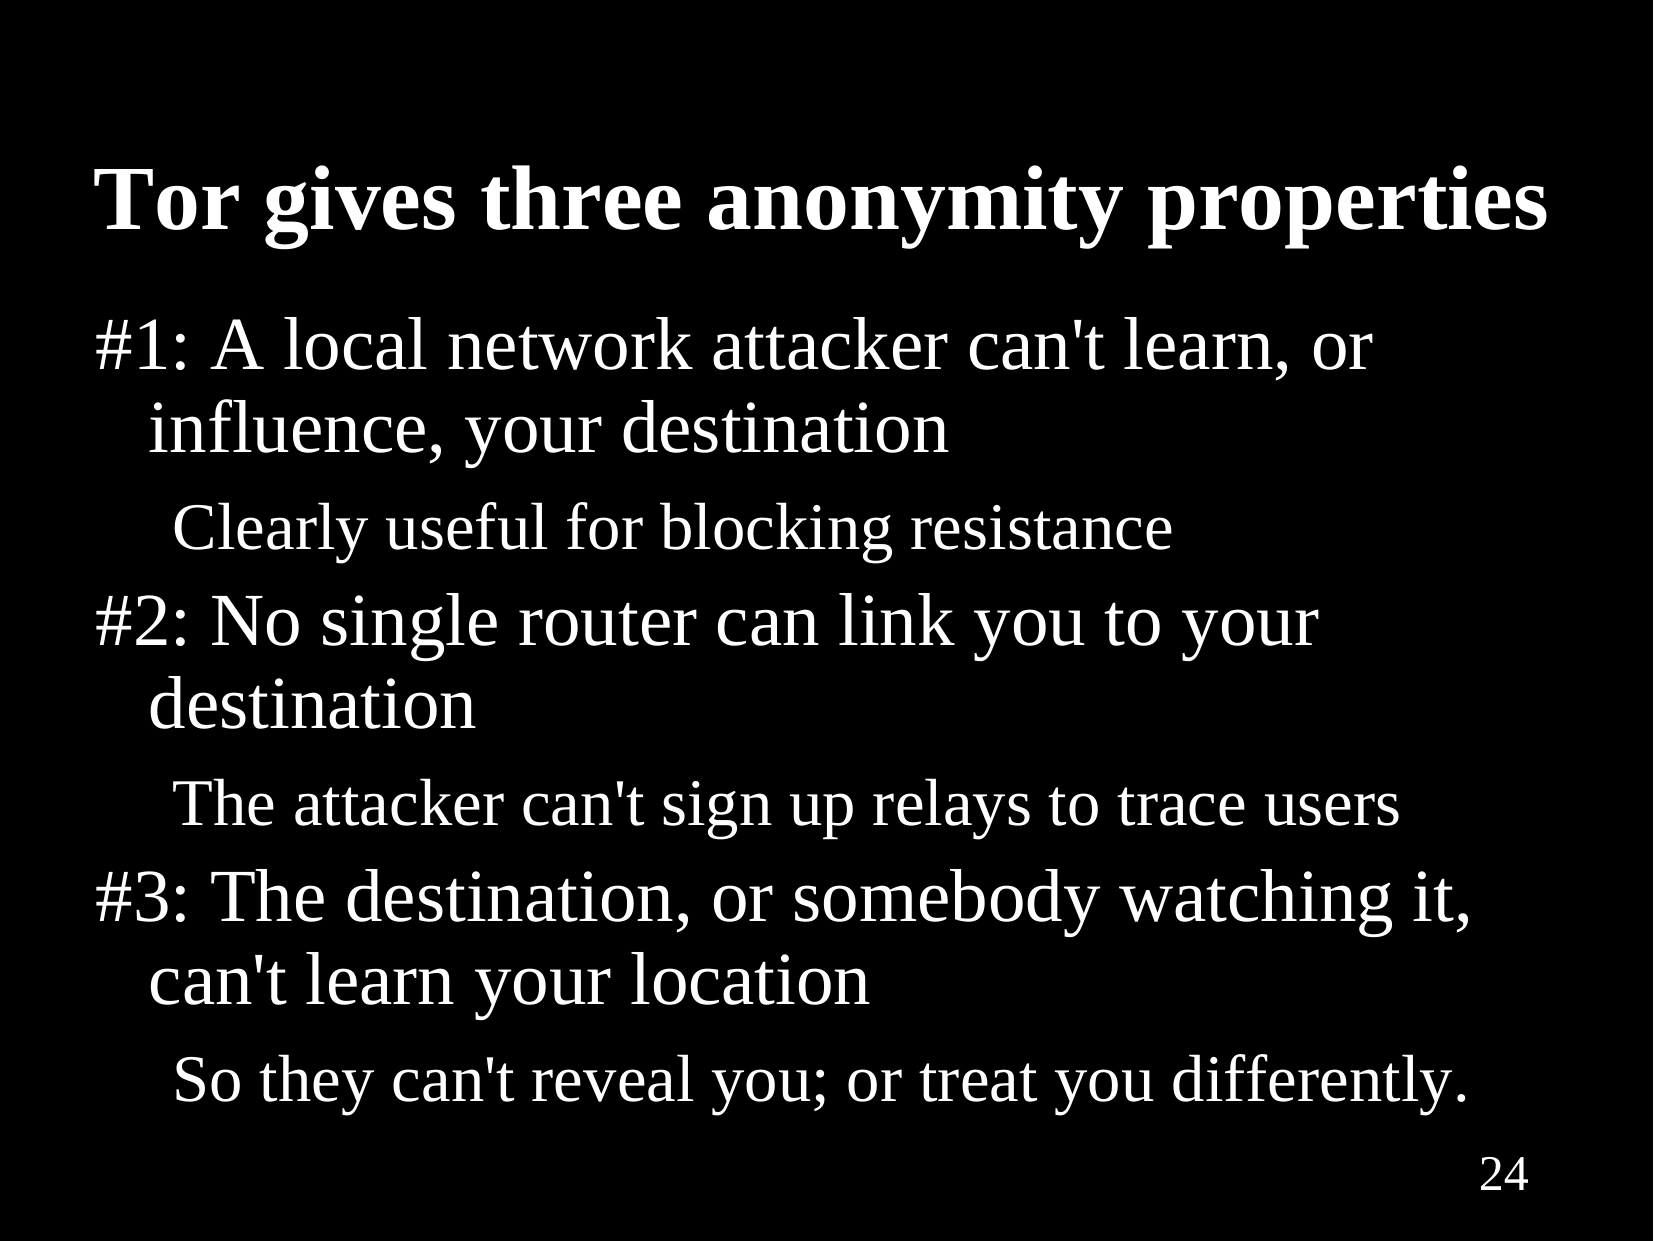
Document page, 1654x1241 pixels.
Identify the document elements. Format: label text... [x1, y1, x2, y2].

title Tor gives three anonymity properties [85, 102, 1560, 294]
list #1: A local network attacker can't learn, or influence, your destination Clearly useful for blocking resistance #2: No single router can link you to your destination The attacker can't sign up relays to trace users #3: The destination, or somebody watching it, can't learn your location So they can't reveal you; or treat you differently. [78, 302, 1569, 1183]
